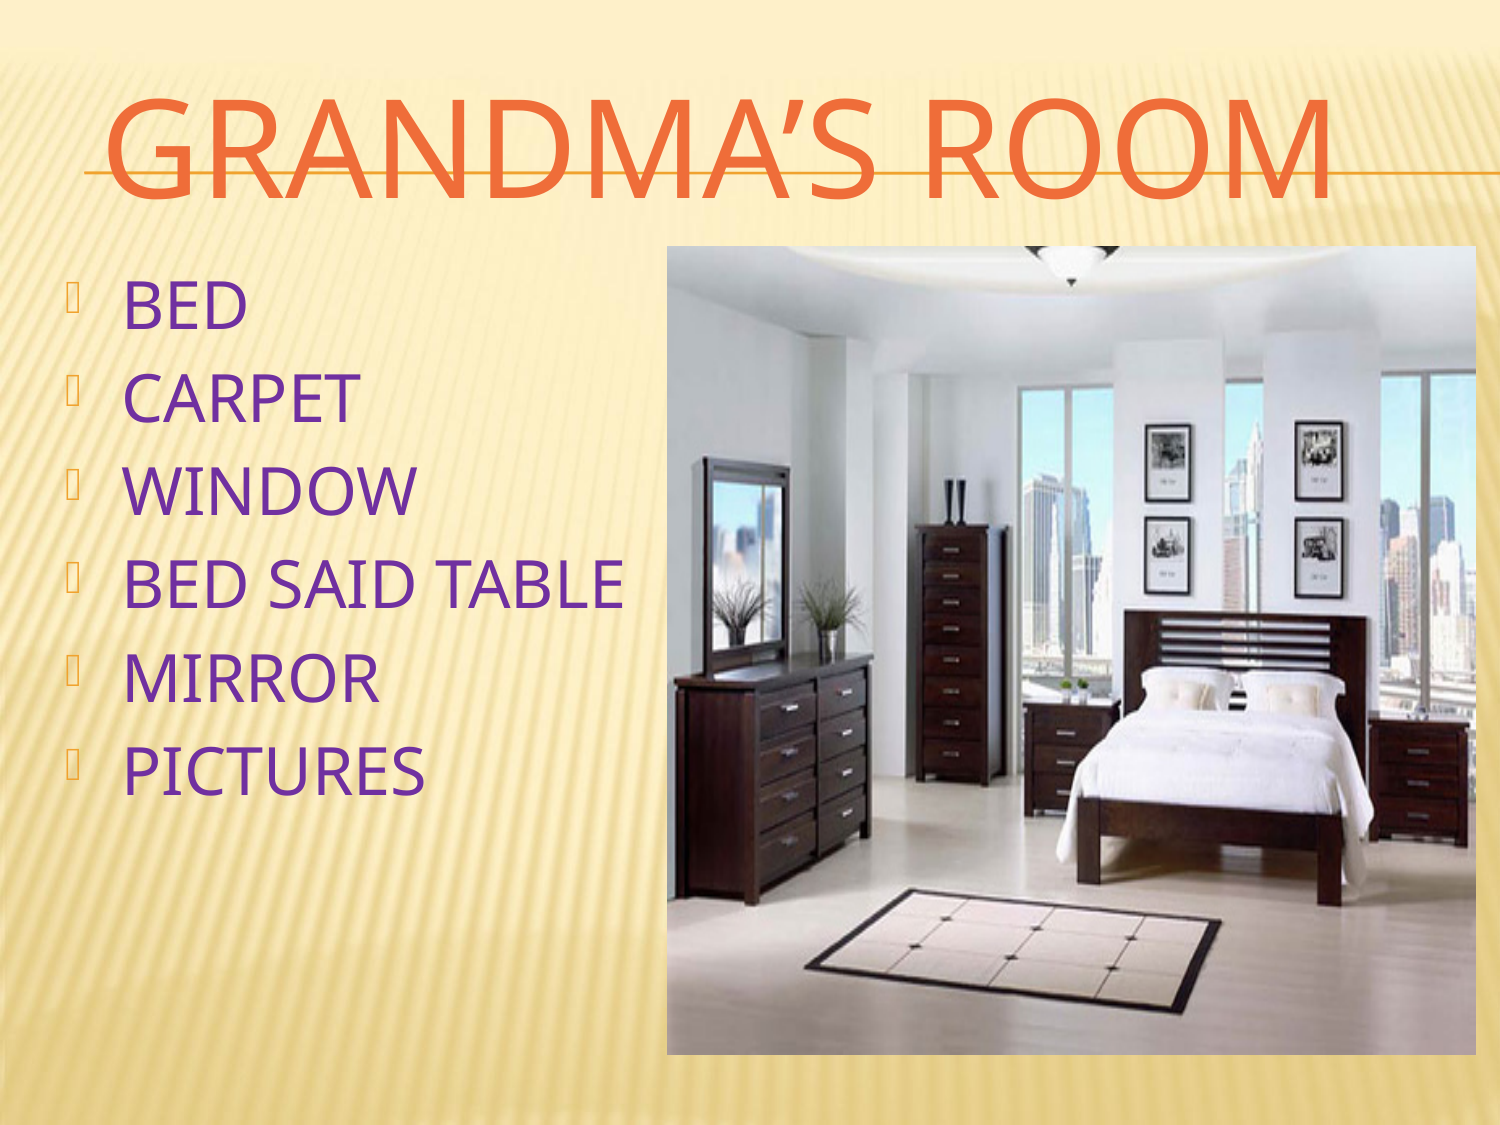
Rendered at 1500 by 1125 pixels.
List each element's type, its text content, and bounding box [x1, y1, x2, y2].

picture [0, 0, 1500, 1125]
list BED CARPET WINDOW BED SAID TABLE MIRROR PICTURES [50, 254, 667, 998]
title GRANDMA’S ROOM [50, 75, 1475, 213]
